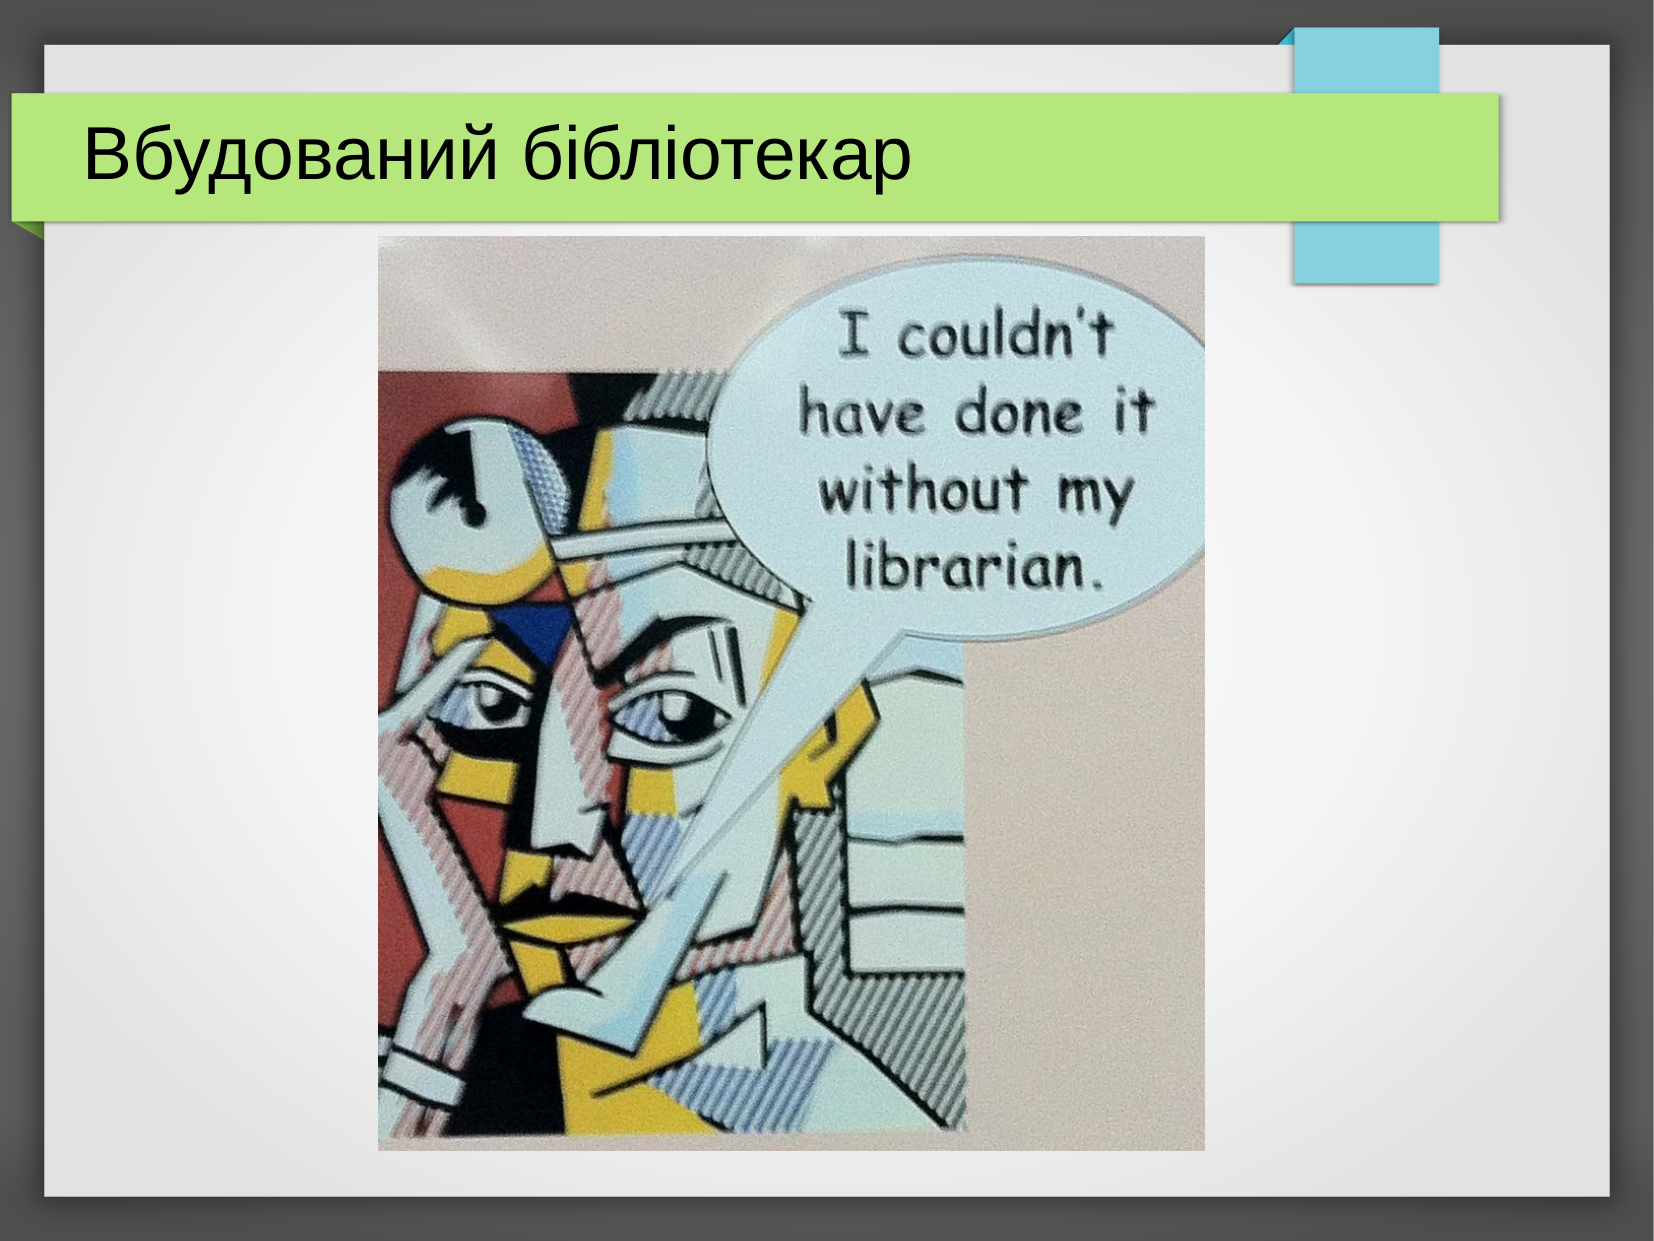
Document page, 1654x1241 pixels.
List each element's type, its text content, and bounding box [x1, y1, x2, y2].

title Вбудований бібліотекар [82, 94, 1264, 213]
picture [0, 0, 1654, 1241]
